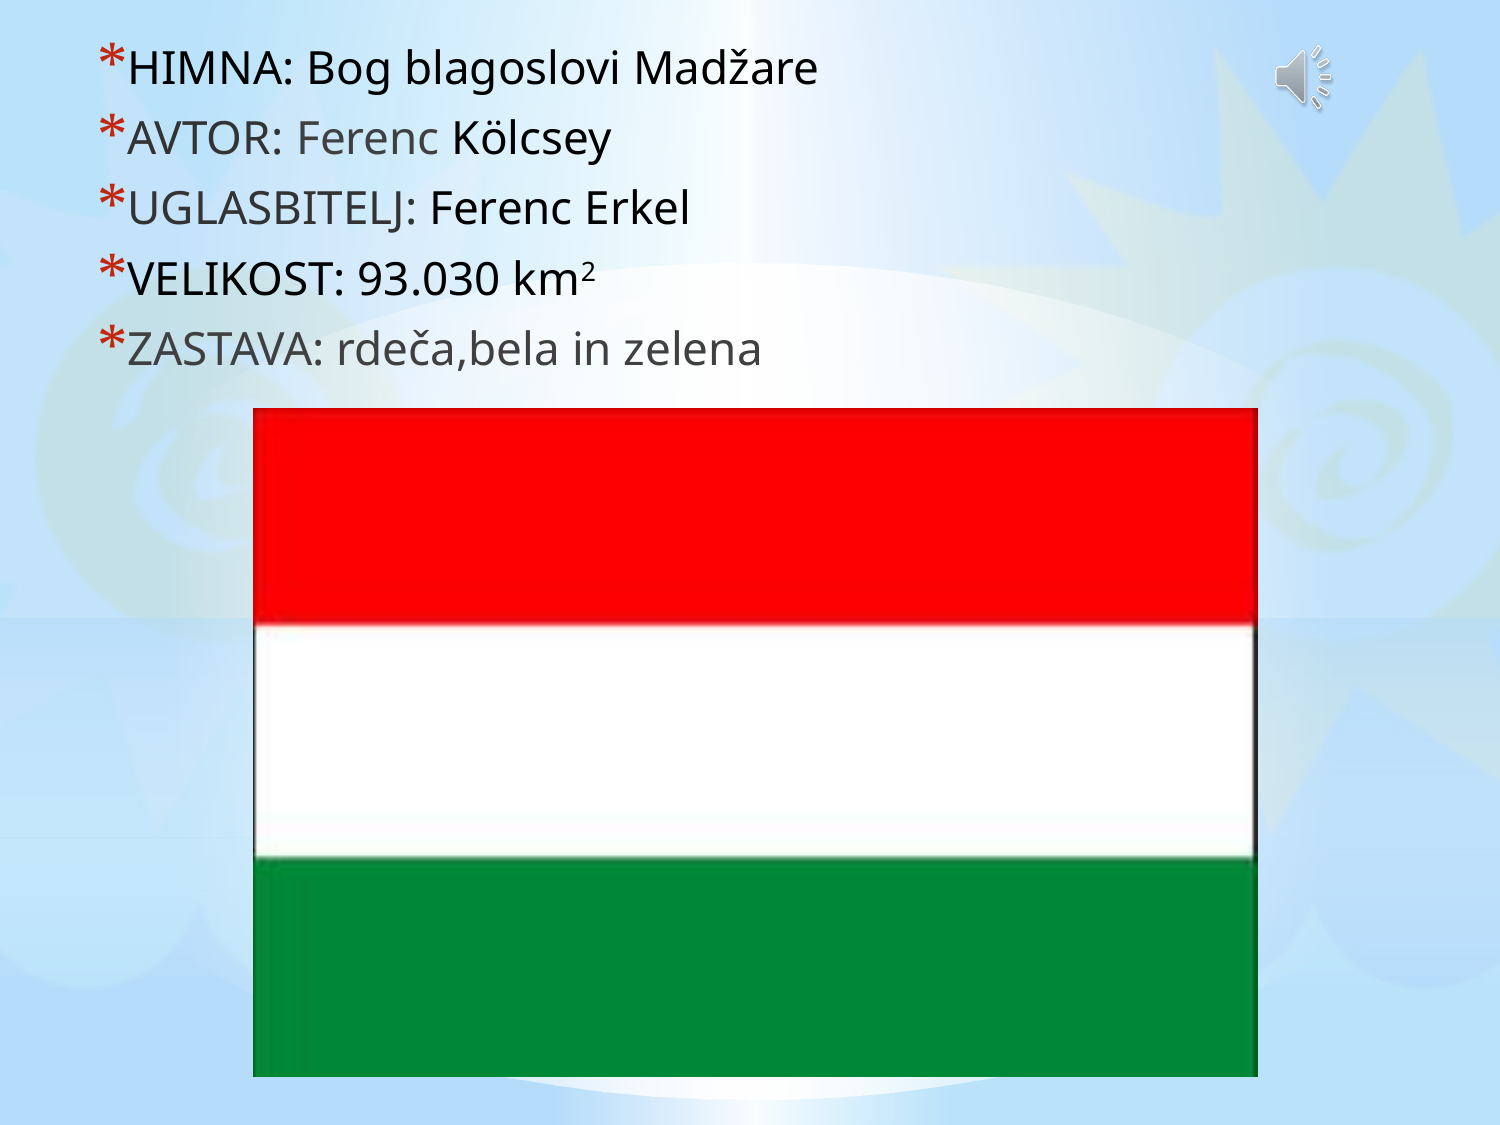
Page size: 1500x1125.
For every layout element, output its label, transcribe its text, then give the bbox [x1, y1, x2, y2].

picture [253, 408, 1258, 1077]
picture [1275, 43, 1335, 115]
list HIMNA: Bog blagoslovi Madžare AVTOR: Ferenc Kölcsey UGLASBITELJ: Ferenc Erkel VELIKOST: 93.030 km2 ZASTAVA: rdeča,bela in zelena [75, 31, 1424, 1109]
